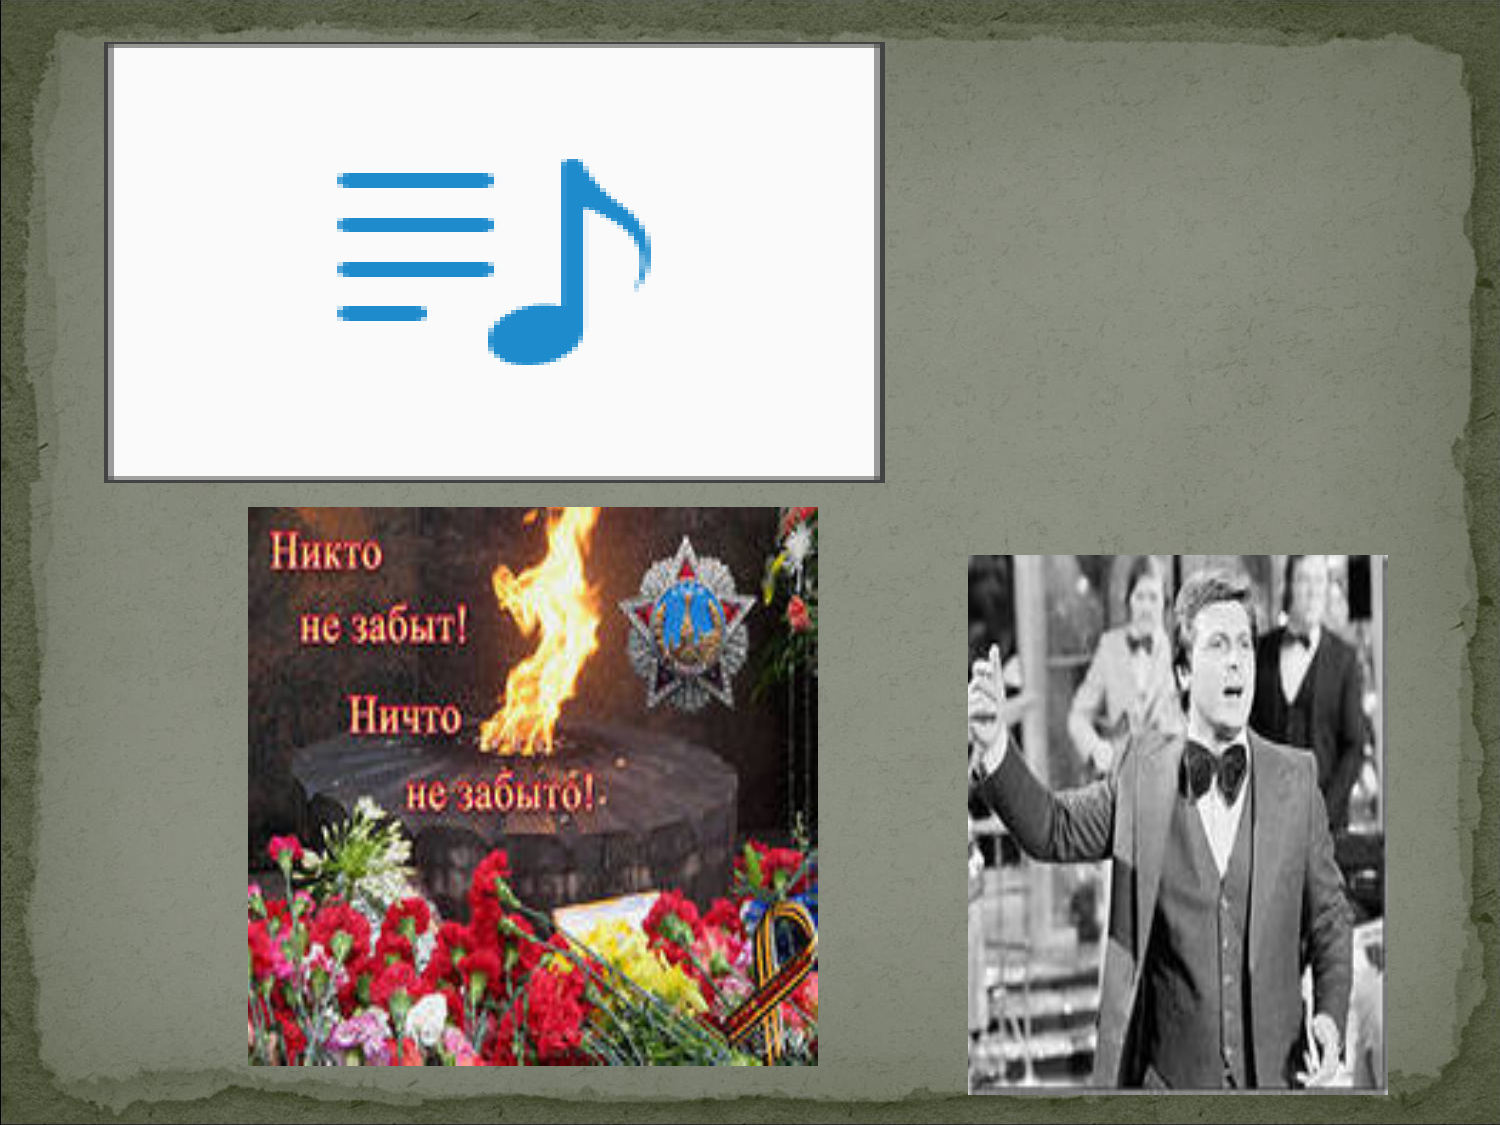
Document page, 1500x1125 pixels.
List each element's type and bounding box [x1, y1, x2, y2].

text_box [102, 88, 886, 485]
picture [0, 0, 1500, 1125]
title [75, 0, 1426, 88]
